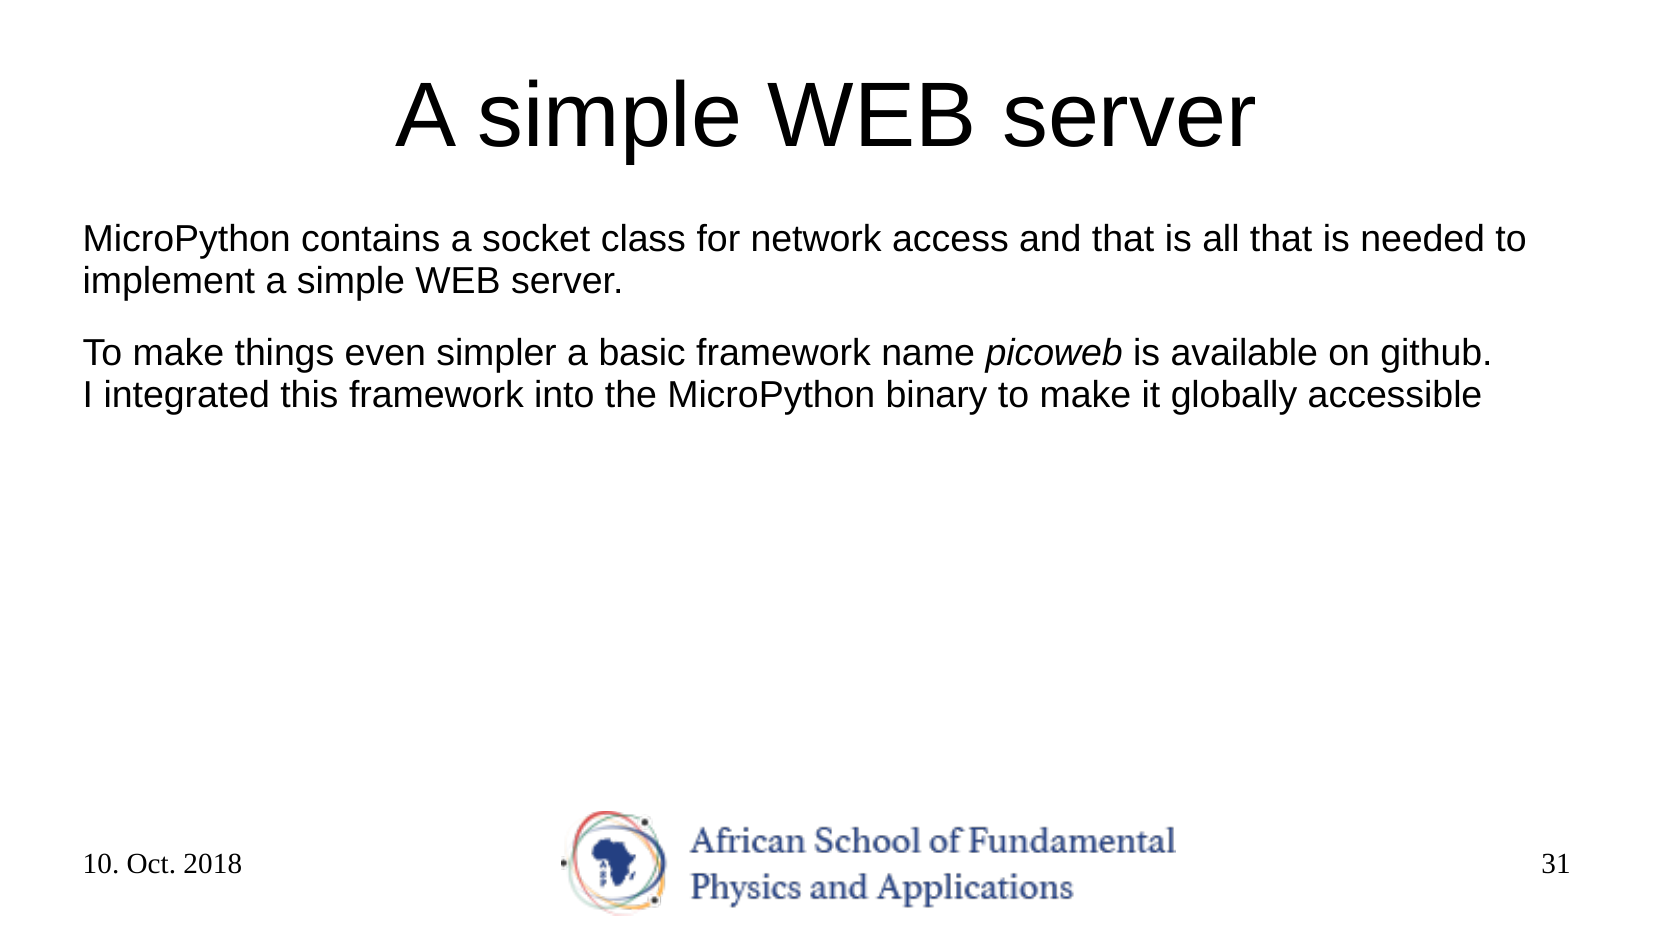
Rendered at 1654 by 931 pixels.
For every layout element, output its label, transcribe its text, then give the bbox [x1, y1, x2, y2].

list MicroPython contains a socket class for network access and that is all that is needed to implement a simple WEB server. To make things even simpler a basic framework name picoweb is available on github. I integrated this framework into the MicroPython binary to make it globally accessible [82, 217, 1571, 758]
title A simple WEB server [82, 37, 1571, 193]
picture [561, 811, 1176, 916]
